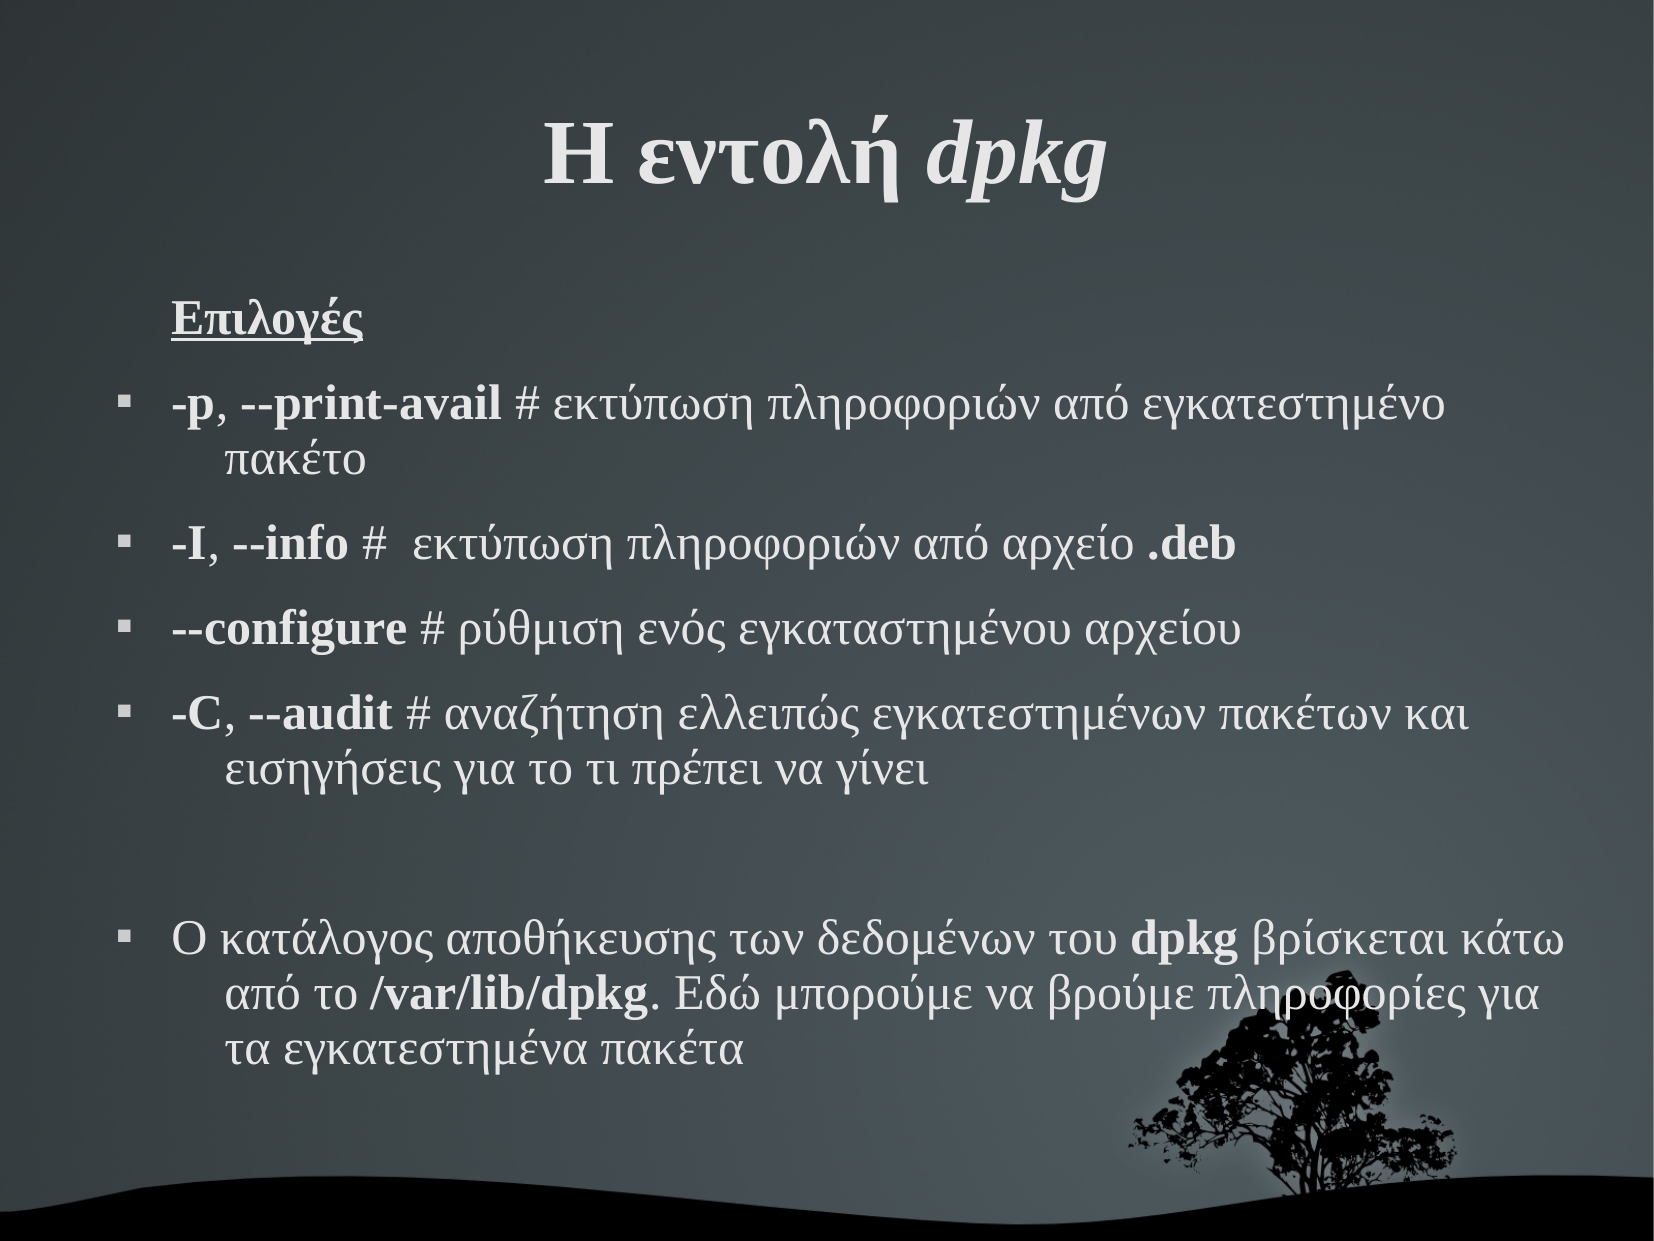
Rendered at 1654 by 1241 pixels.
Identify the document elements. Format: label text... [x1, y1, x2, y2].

list Επιλογές -p, --print-avail # εκτύπωση πληροφοριών από εγκατεστημένο πακέτο -I, --info # εκτύπωση πληροφοριών από αρχείο .deb --configure # ρύθμιση ενός εγκαταστημένου αρχείου -C, --audit # αναζήτηση ελλειπώς εγκατεστημένων πακέτων και εισηγήσεις για το τι πρέπει να γίνει O κατάλογος αποθήκευσης των δεδομένων του dpkg βρίσκεται κάτω από το /var/lib/dpkg. Εδώ μπορούμε να βρούμε πληροφορίες για τα εγκατεστημένα πακέτα [82, 290, 1571, 1167]
title H εντολή dpkg [82, 49, 1571, 257]
picture [0, 0, 1654, 1241]
